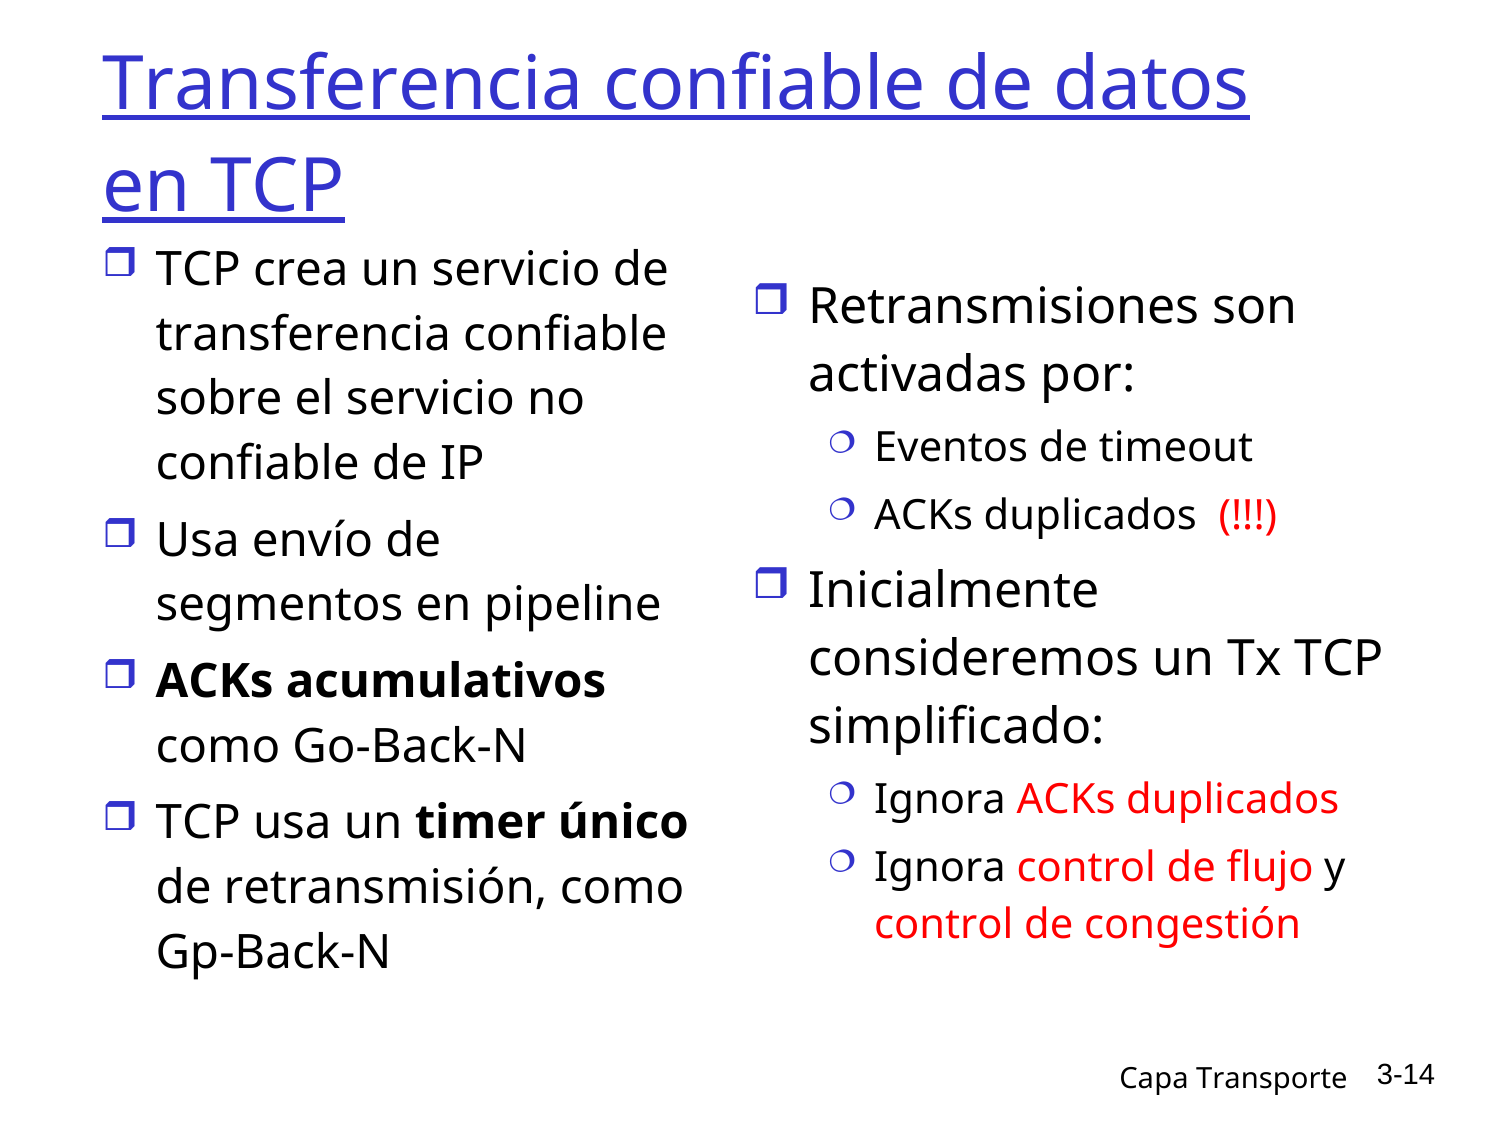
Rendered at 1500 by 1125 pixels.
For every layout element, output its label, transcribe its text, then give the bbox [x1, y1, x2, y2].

list TCP crea un servicio de transferencia confiable sobre el servicio no confiable de IP Usa envío de segmentos en pipeline ACKs acumulativos como Go-Back-N TCP usa un timer único de retransmisión, como Gp-Back-N [87, 227, 713, 1089]
title Transferencia confiable de datos en TCP [87, 36, 1363, 227]
list Retransmisiones son activadas por: Eventos de timeout ACKs duplicados (!!!) Inicialmente consideremos un Tx TCP simplificado: Ignora ACKs duplicados Ignora control de flujo y control de congestión [737, 262, 1426, 1026]
